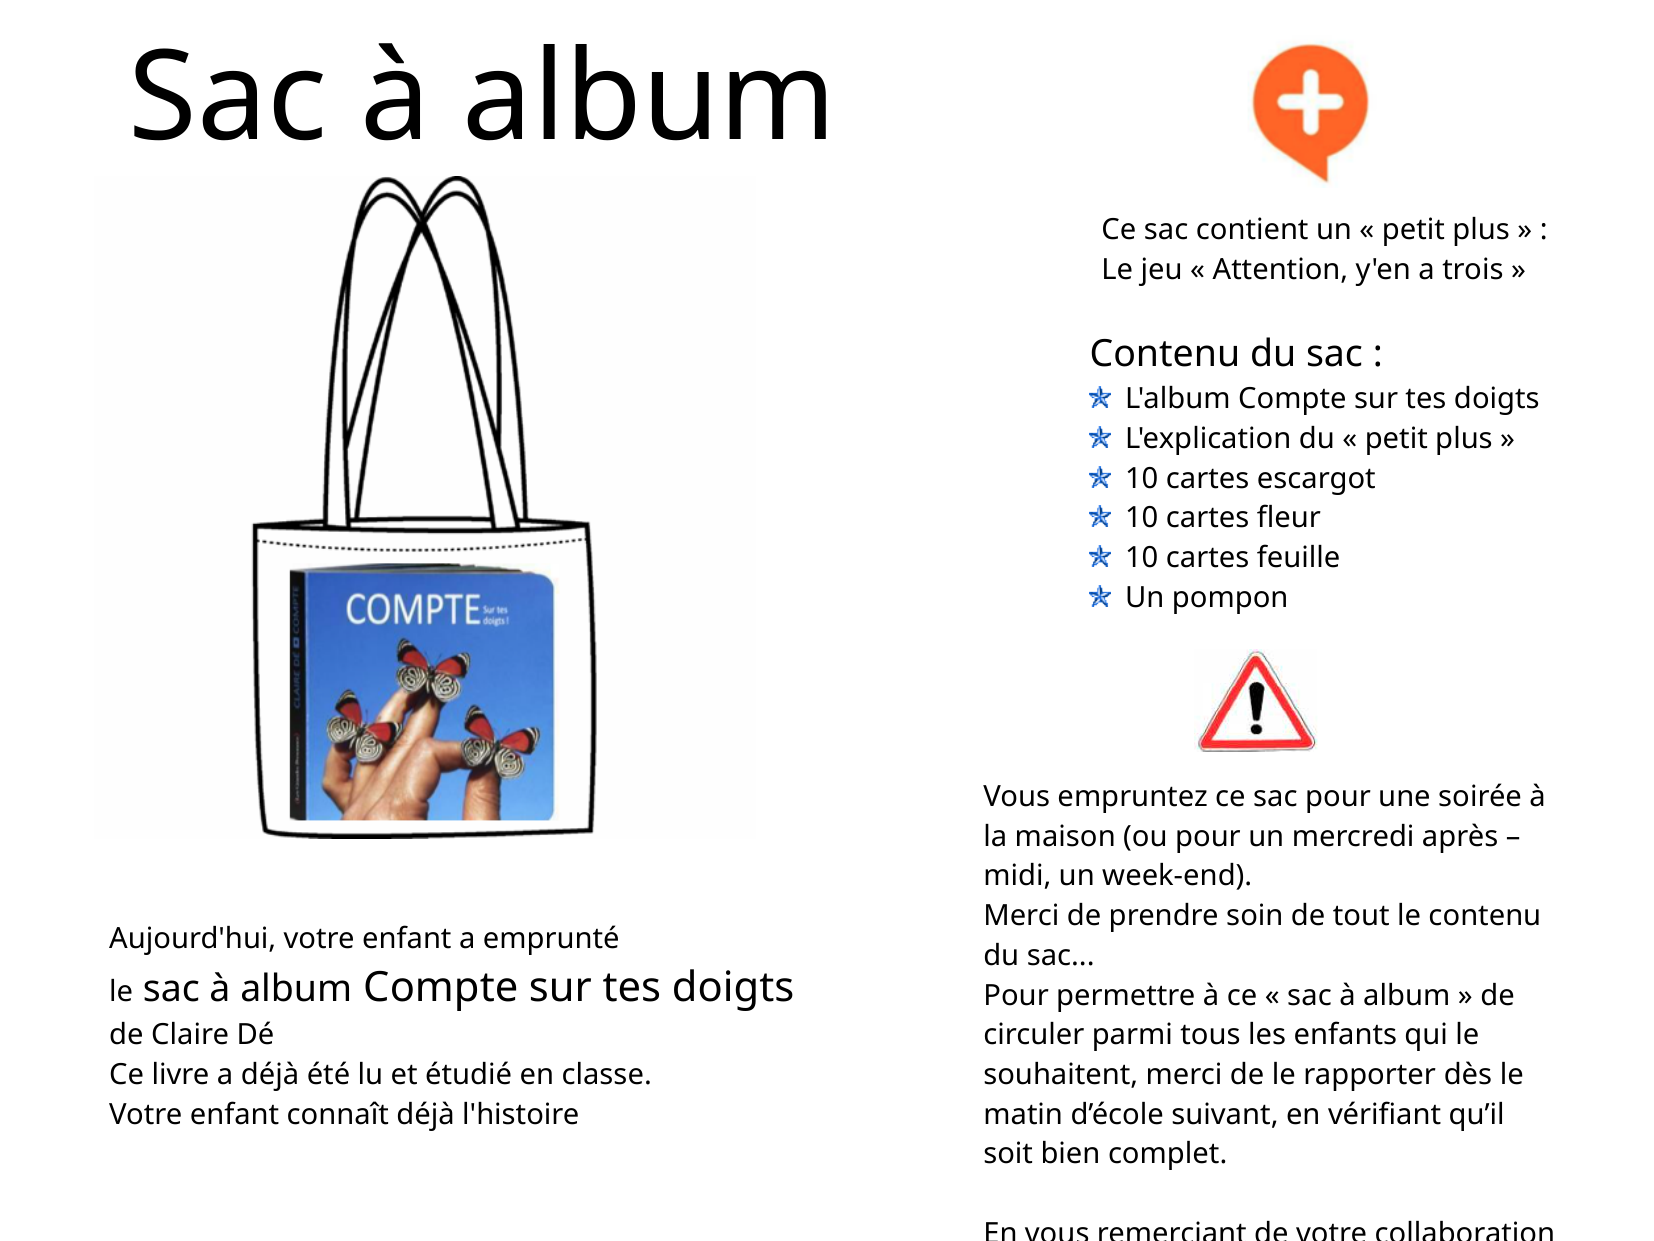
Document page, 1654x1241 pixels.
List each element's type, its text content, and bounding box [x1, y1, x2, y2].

text_box Contenu du sac : L'album Compte sur tes doigts L'explication du « petit plus » 10 cartes escargot 10 cartes fleur 10 cartes feuille Un pompon [1074, 318, 1607, 785]
text_box Sac à album [106, 0, 898, 320]
text_box Ce sac contient un « petit plus » : Le jeu « Attention, y'en a trois » [1086, 200, 1571, 318]
picture [1228, 35, 1383, 189]
text_box Vous empruntez ce sac pour une soirée à la maison (ou pour un mercredi après – midi, un week-end). Merci de prendre soin de tout le contenu du sac... Pour permettre à ce « sac à album » de circuler parmi tous les enfants qui le souhaitent, merci de le rapporter dès le matin d’école suivant, en vérifiant qu’il soit bien complet. En vous remerciant de votre collaboration [968, 767, 1571, 1143]
text_box Aujourd'hui, votre enfant a emprunté le sac à album Compte sur tes doigts de Claire Dé Ce livre a déjà été lu et étudié en classe. Votre enfant connaît déjà l'histoire [94, 909, 827, 1204]
picture [1188, 637, 1323, 760]
picture [94, 176, 756, 839]
